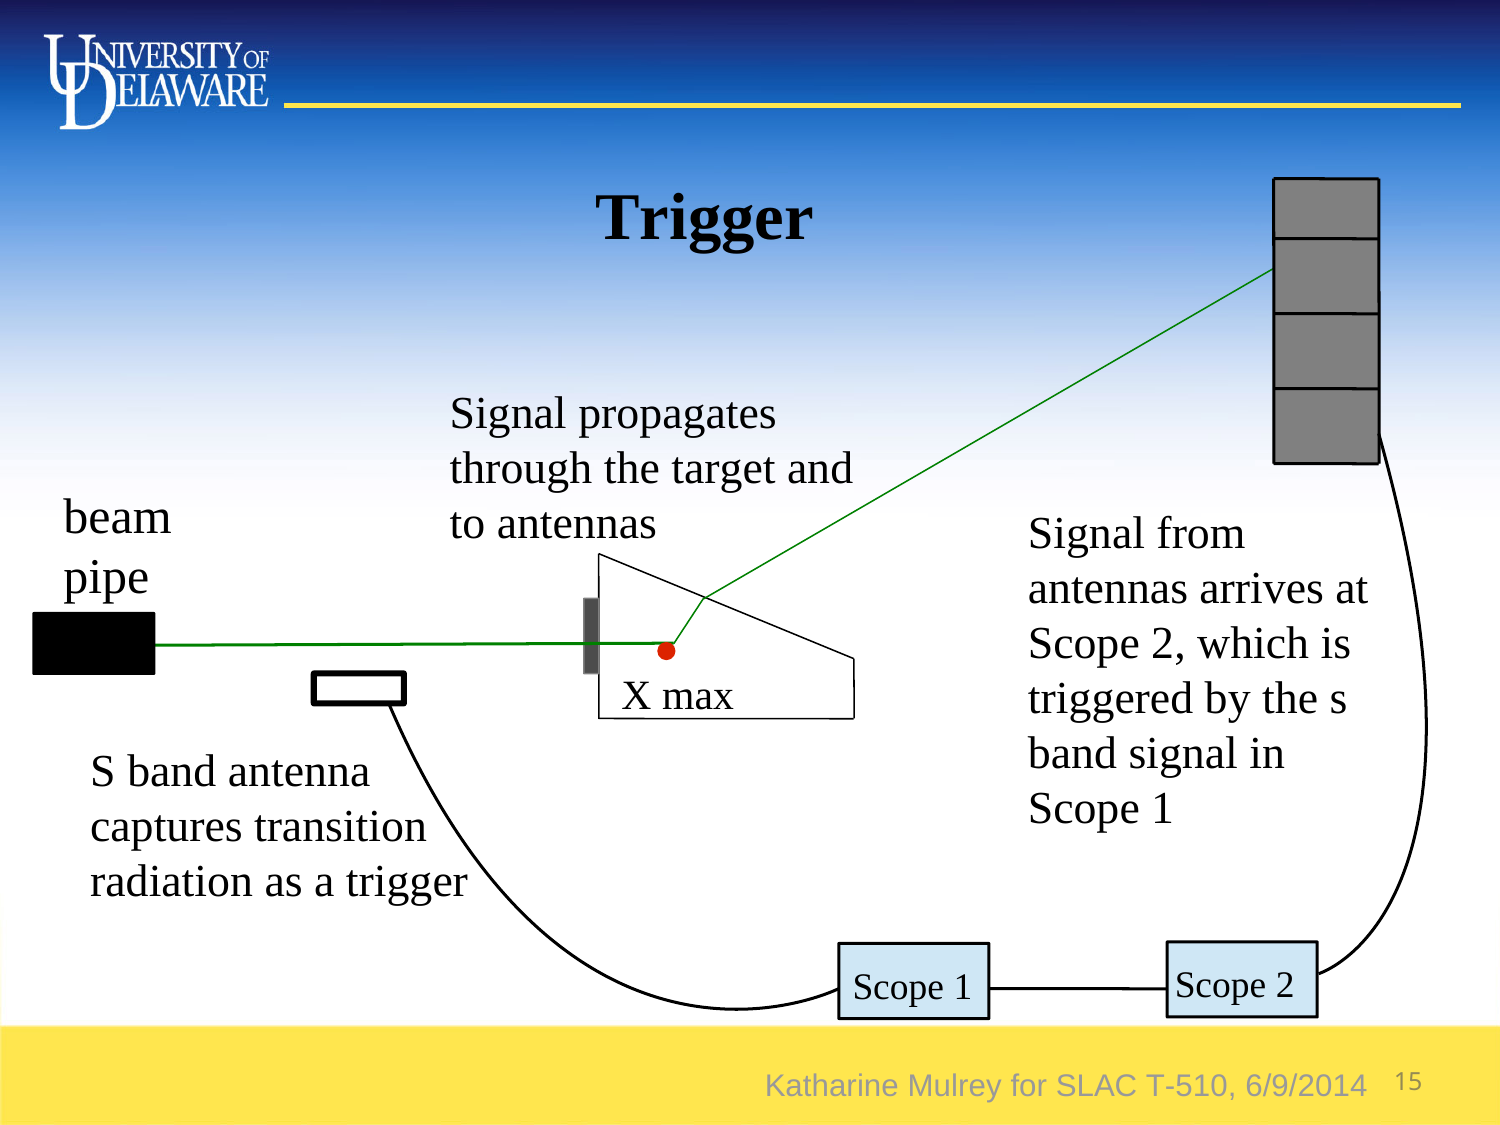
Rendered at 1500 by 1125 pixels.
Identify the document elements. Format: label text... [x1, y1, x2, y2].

text_box [1276, 241, 1377, 312]
text_box [313, 673, 404, 704]
text_box [838, 943, 989, 952]
text_box [1167, 941, 1318, 951]
text_box Trigger [465, 165, 946, 260]
picture [0, 0, 1500, 1125]
text_box [583, 645, 599, 674]
text_box Signal from antennas arrives at Scope 2, which is triggered by the s band signal in Scope 1 [1013, 495, 1419, 840]
text_box Scope 2 [1158, 951, 1356, 1015]
text_box [1276, 181, 1377, 237]
text_box [33, 613, 154, 674]
text_box Scope 1 [836, 952, 1017, 1016]
text_box S band antenna captures transition radiation as a trigger [75, 733, 512, 914]
text_box [1276, 391, 1377, 462]
text_box Katharine Mulrey for SLAC T-510, 6/9/2014 [750, 1057, 1471, 1111]
text_box [658, 643, 674, 659]
text_box beam pipe [47, 474, 213, 613]
text_box [583, 598, 599, 642]
text_box Signal propagates through the target and to antennas [434, 374, 915, 555]
text_box X max [605, 658, 831, 727]
text_box [1276, 316, 1377, 387]
